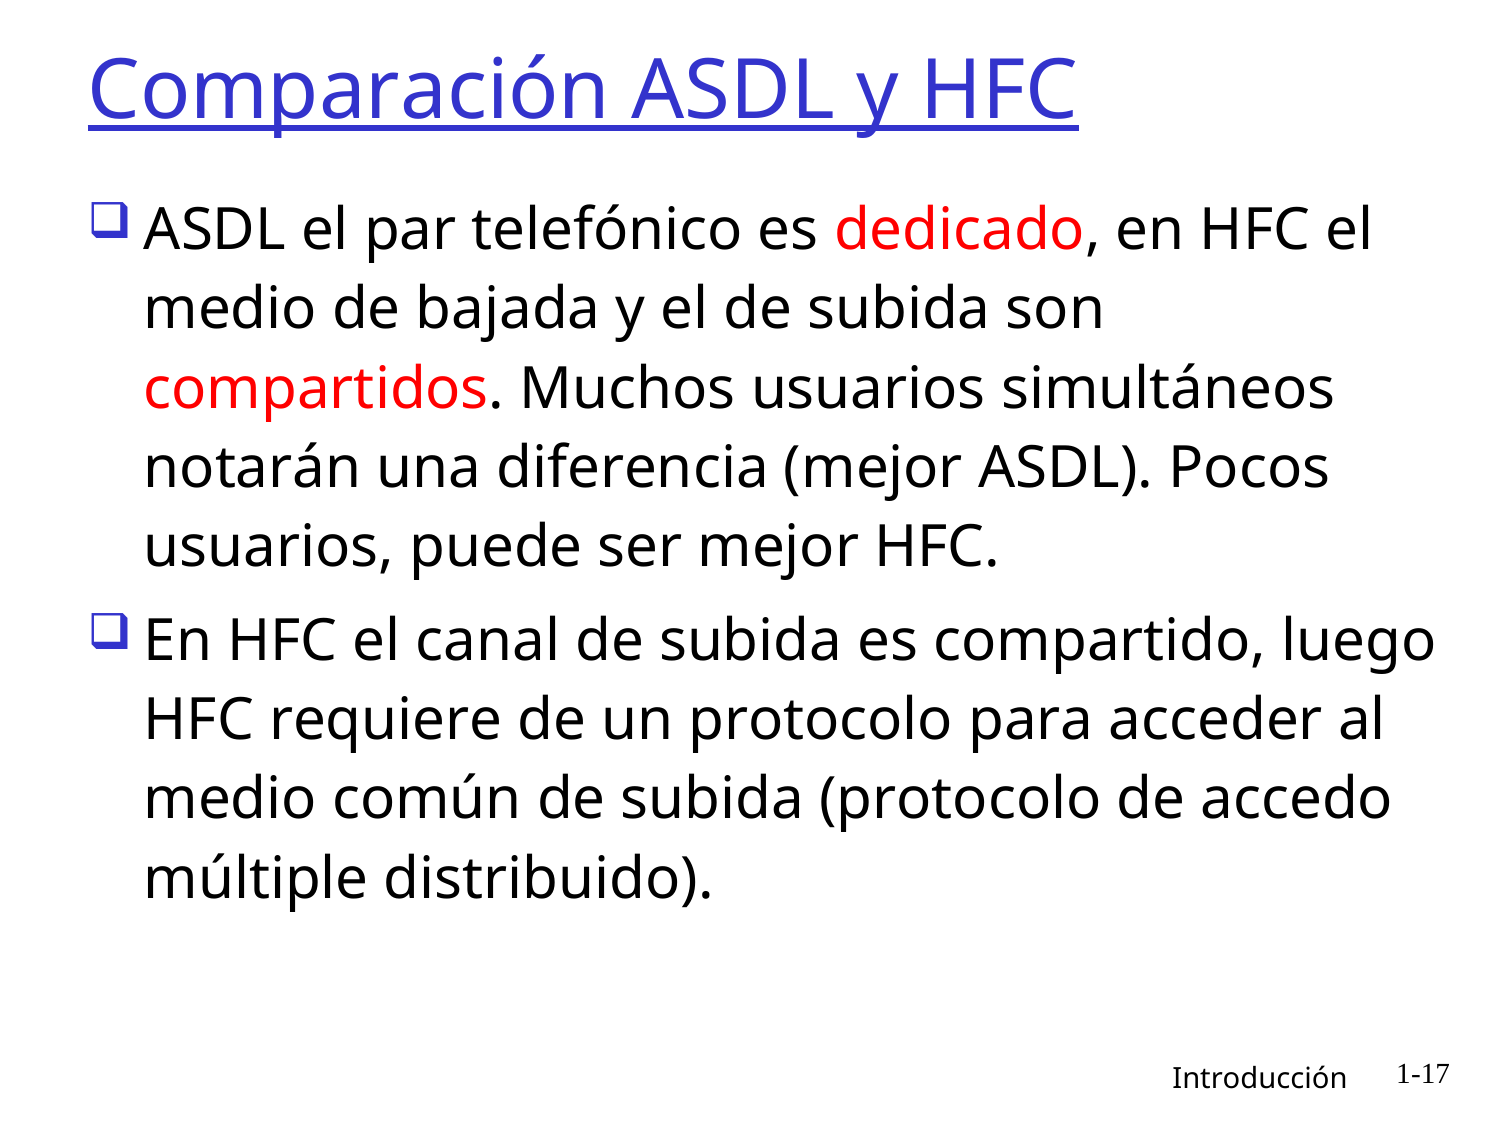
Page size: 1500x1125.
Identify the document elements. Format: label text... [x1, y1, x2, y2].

title Comparación ASDL y HFC [87, 23, 1463, 150]
list ASDL el par telefónico es dedicado, en HFC el medio de bajada y el de subida son compartidos. Muchos usuarios simultáneos notarán una diferencia (mejor ASDL). Pocos usuarios, puede ser mejor HFC. En HFC el canal de subida es compartido, luego HFC requiere de un protocolo para acceder al medio común de subida (protocolo de accedo múltiple distribuido). [87, 187, 1463, 1026]
